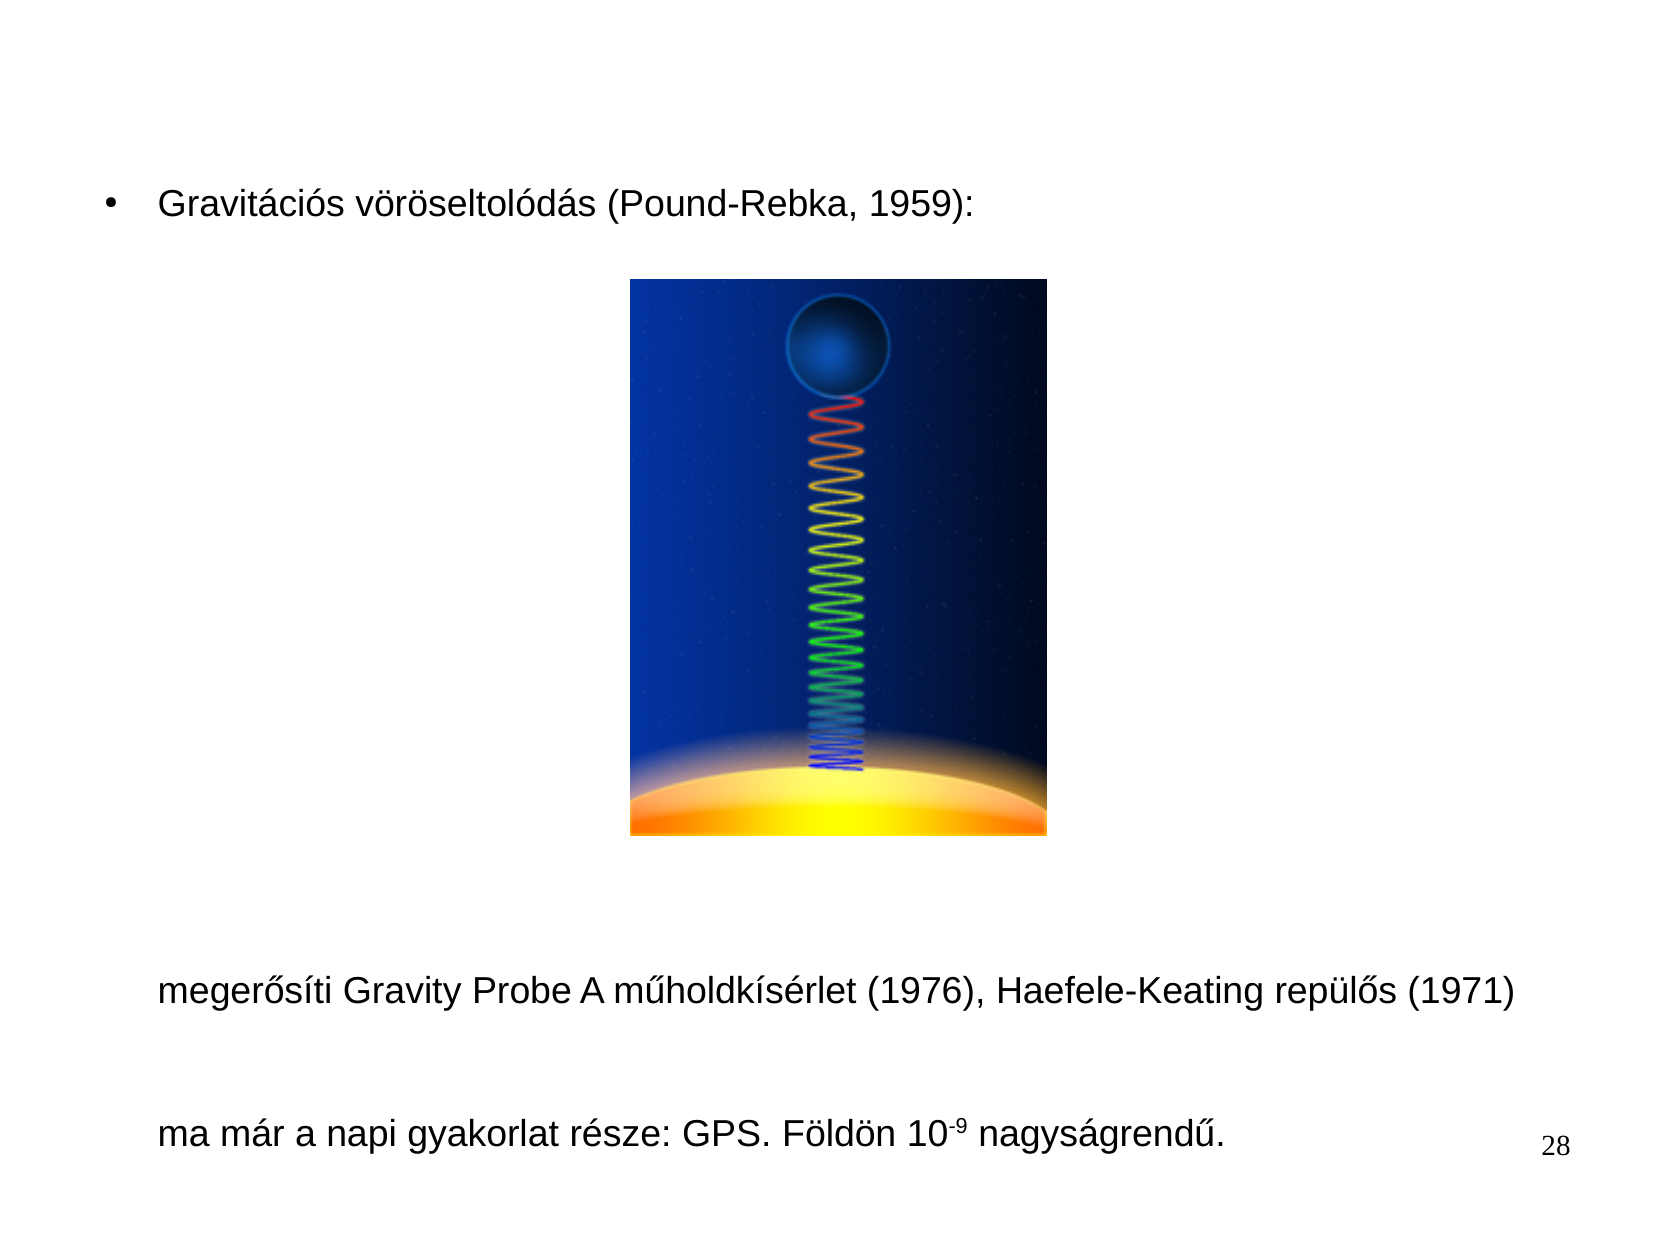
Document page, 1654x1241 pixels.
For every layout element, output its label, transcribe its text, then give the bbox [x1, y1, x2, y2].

picture [630, 279, 1047, 836]
list Gravitációs vöröseltolódás (Pound-Rebka, 1959): megerősíti Gravity Probe A műholdkísérlet (1976), Haefele-Keating repülős (1971) ma már a napi gyakorlat része: GPS. Földön 10-9 nagyságrendű. [86, 97, 1576, 1156]
